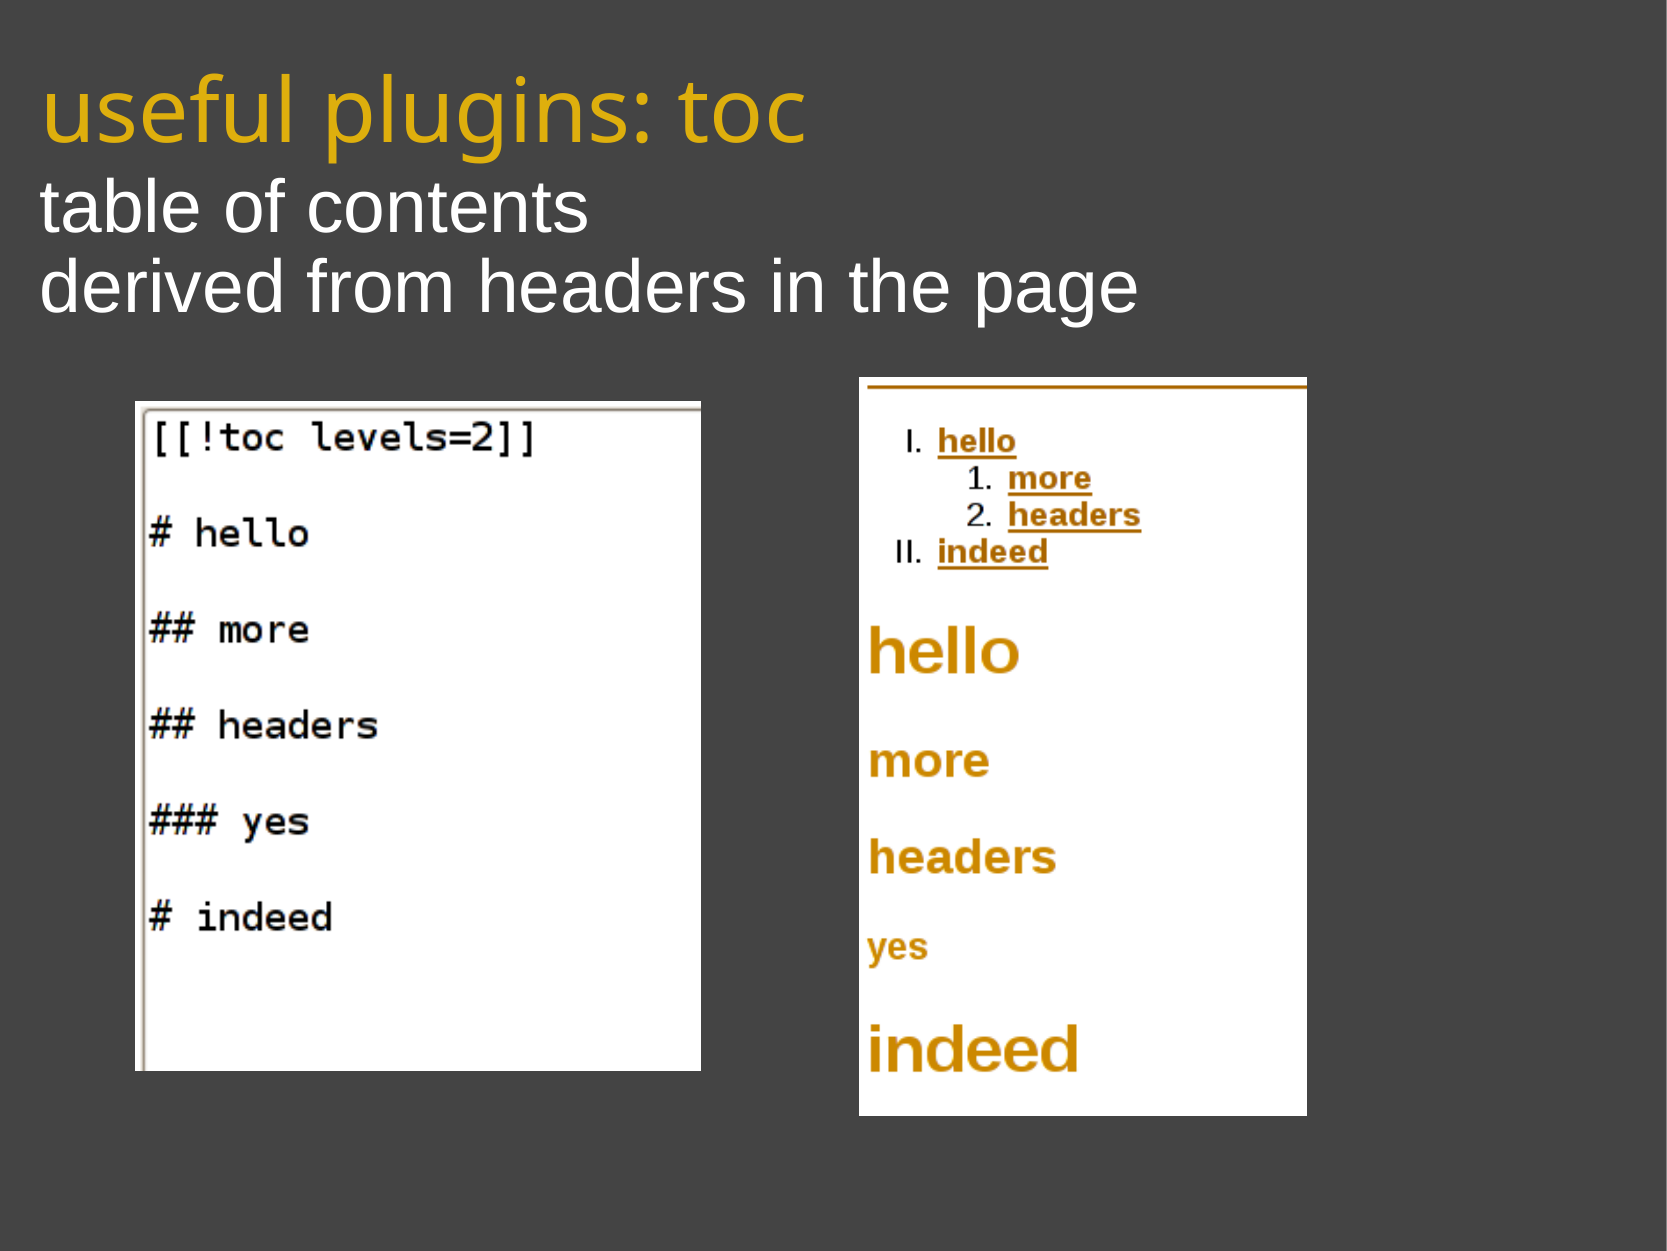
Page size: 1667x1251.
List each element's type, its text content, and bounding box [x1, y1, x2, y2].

subtitle table of contents derived from headers in the page [39, 168, 1625, 1070]
title useful plugins: toc [40, 50, 1627, 201]
picture [0, 0, 1667, 1251]
